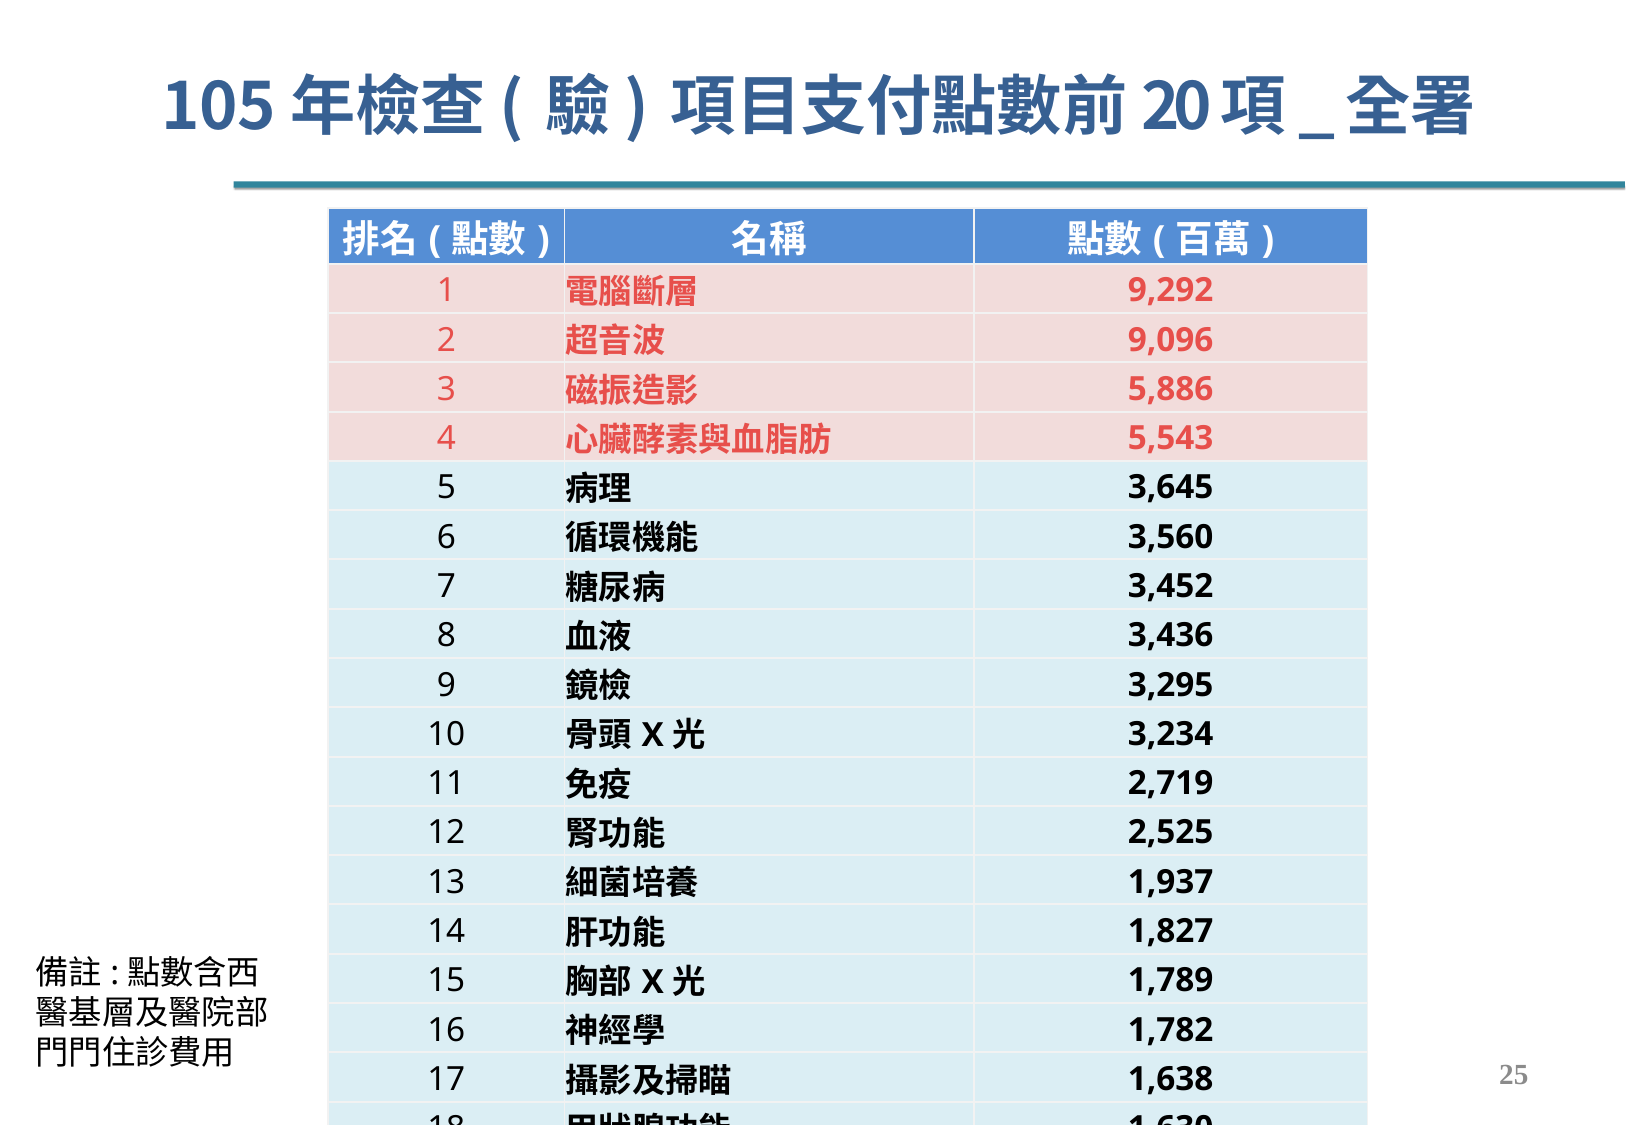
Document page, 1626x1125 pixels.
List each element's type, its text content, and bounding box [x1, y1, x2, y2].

table_cell 1,937 [975, 856, 1367, 903]
table_cell 5,886 [975, 363, 1367, 411]
table_cell 糖尿病 [565, 560, 973, 608]
table_cell 3 [329, 363, 564, 411]
table_header 點數(百萬) [975, 209, 1367, 263]
text_box 備註:點數含西醫基層及醫院部門門住診費用 [21, 944, 293, 1079]
table_cell 循環機能 [565, 511, 973, 558]
table_cell 3,295 [975, 659, 1367, 706]
table_cell 1,630 [975, 1103, 1367, 1125]
table_cell 14 [329, 905, 564, 953]
table_cell 甲狀腺功能 [565, 1103, 973, 1125]
title 105年檢查(驗)項目支付點數前20項_全署 [80, 27, 1557, 179]
table_cell 3,436 [975, 610, 1367, 657]
table_cell 3,560 [975, 511, 1367, 558]
table_cell 12 [329, 807, 564, 854]
table_cell 1,782 [975, 1004, 1367, 1051]
slide_number <編號> [1368, 1042, 1544, 1103]
table_cell 心臟酵素與血脂肪 [565, 413, 973, 460]
table_cell 1,789 [975, 955, 1367, 1002]
table_cell 5 [329, 462, 564, 509]
table_cell 13 [329, 856, 564, 903]
table_cell 11 [329, 758, 564, 805]
table_cell 攝影及掃瞄 [565, 1053, 973, 1101]
table_cell 胸部X光 [565, 955, 973, 1002]
table_cell 腎功能 [565, 807, 973, 854]
table_cell 2 [329, 314, 564, 361]
table_cell 9,096 [975, 314, 1367, 361]
table_cell 1,638 [975, 1053, 1367, 1101]
table_cell 10 [329, 708, 564, 756]
table_cell 15 [329, 955, 564, 1002]
table_header 名稱 [565, 209, 973, 263]
table_cell 免疫 [565, 758, 973, 805]
table_cell 血液 [565, 610, 973, 657]
table_cell 1,827 [975, 905, 1367, 953]
table_cell 細菌培養 [565, 856, 973, 903]
table_cell 18 [451, 1117, 460, 1125]
table_cell 18 [329, 1103, 564, 1125]
table_cell 5,543 [975, 413, 1367, 460]
table_cell 2,719 [975, 758, 1367, 805]
table_cell 9,292 [975, 265, 1367, 312]
table_cell 3,452 [975, 560, 1367, 608]
table_cell 神經學 [565, 1004, 973, 1051]
table_cell 3,645 [975, 462, 1367, 509]
table_cell 3,234 [975, 708, 1367, 756]
table_cell 4 [329, 413, 564, 460]
table_cell 磁振造影 [565, 363, 973, 411]
table_cell 9 [329, 659, 564, 706]
table_cell 6 [329, 511, 564, 558]
table_cell 8 [329, 610, 564, 657]
table_cell 16 [329, 1004, 564, 1051]
table_cell 7 [329, 560, 564, 608]
table_cell 鏡檢 [565, 659, 973, 706]
table_cell 1 [329, 265, 564, 312]
table_cell 17 [329, 1053, 564, 1101]
table_cell 病理 [565, 462, 973, 509]
table_header 排名(點數) [329, 209, 564, 263]
table_cell 骨頭X光 [565, 708, 973, 756]
table_cell 超音波 [565, 314, 973, 361]
table_cell 肝功能 [565, 905, 973, 953]
table_cell 2,525 [975, 807, 1367, 854]
table_cell 電腦斷層 [565, 265, 973, 312]
